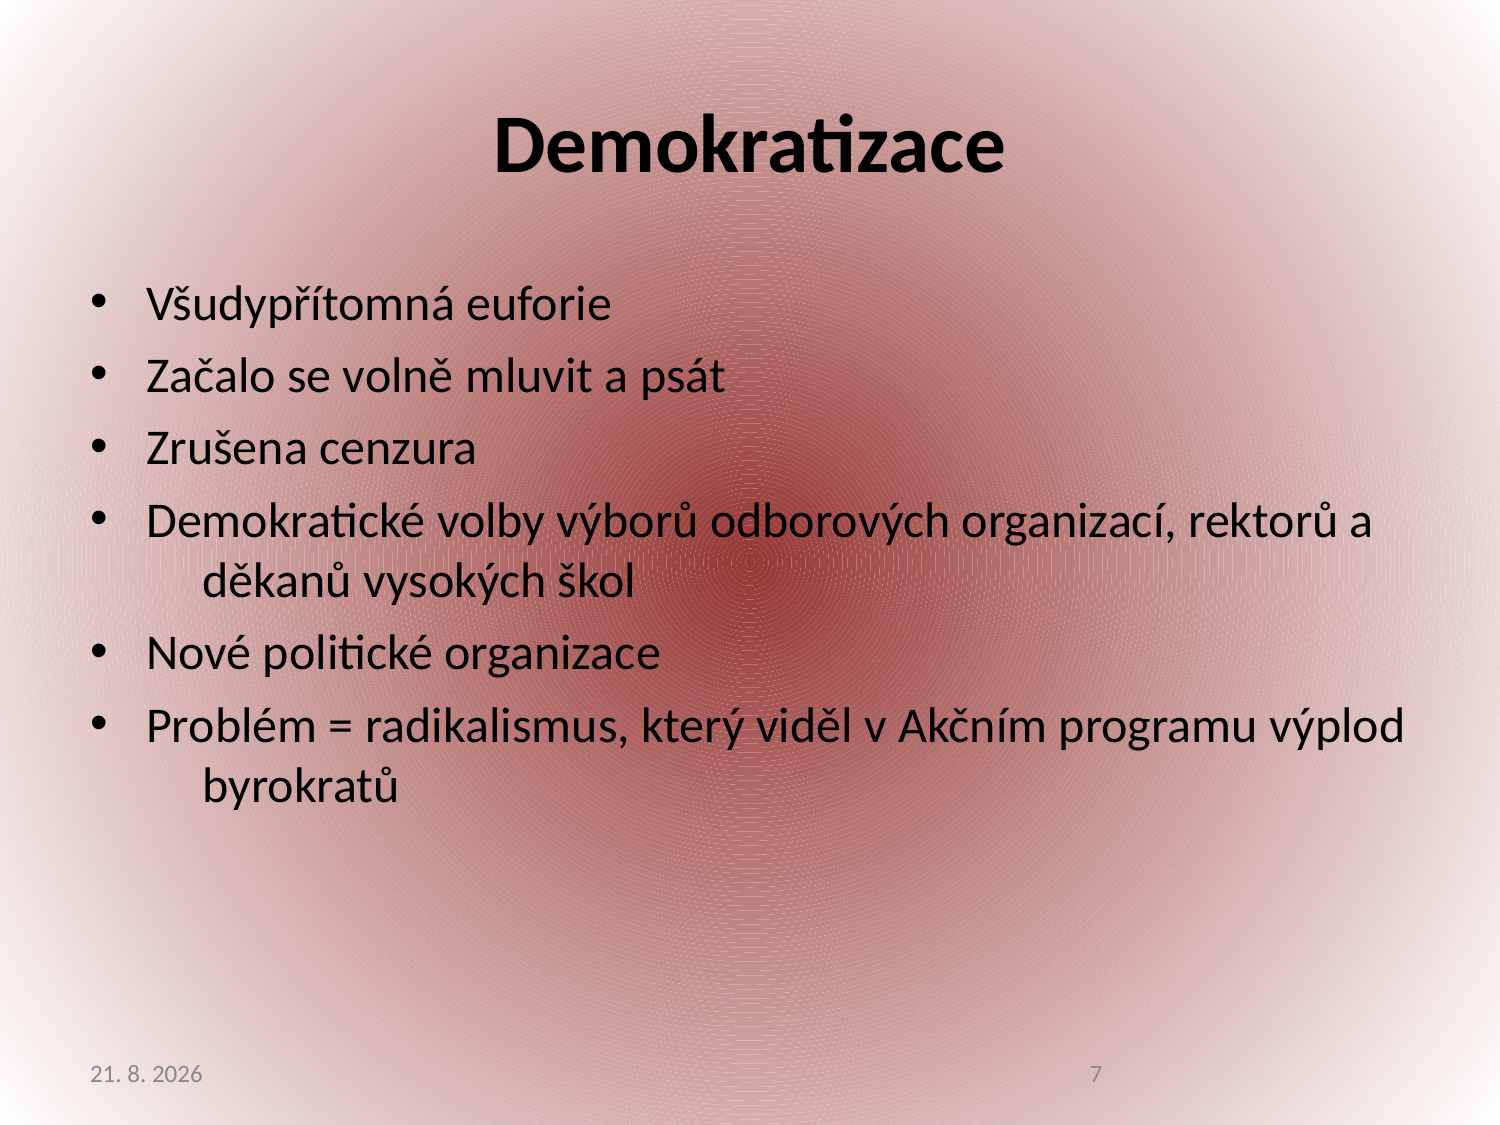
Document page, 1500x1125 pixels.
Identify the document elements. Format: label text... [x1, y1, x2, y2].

text_box 9.6.2013 [75, 1042, 426, 1103]
title Demokratizace [75, 45, 1426, 233]
text_box 7 [1074, 1042, 1426, 1103]
list Všudypřítomná euforie Začalo se volně mluvit a psát Zrušena cenzura Demokratické volby výborů odborových organizací, rektorů a děkanů vysokých škol Nové politické organizace Problém = radikalismus, který viděl v Akčním programu výplod byrokratů [75, 262, 1426, 1005]
